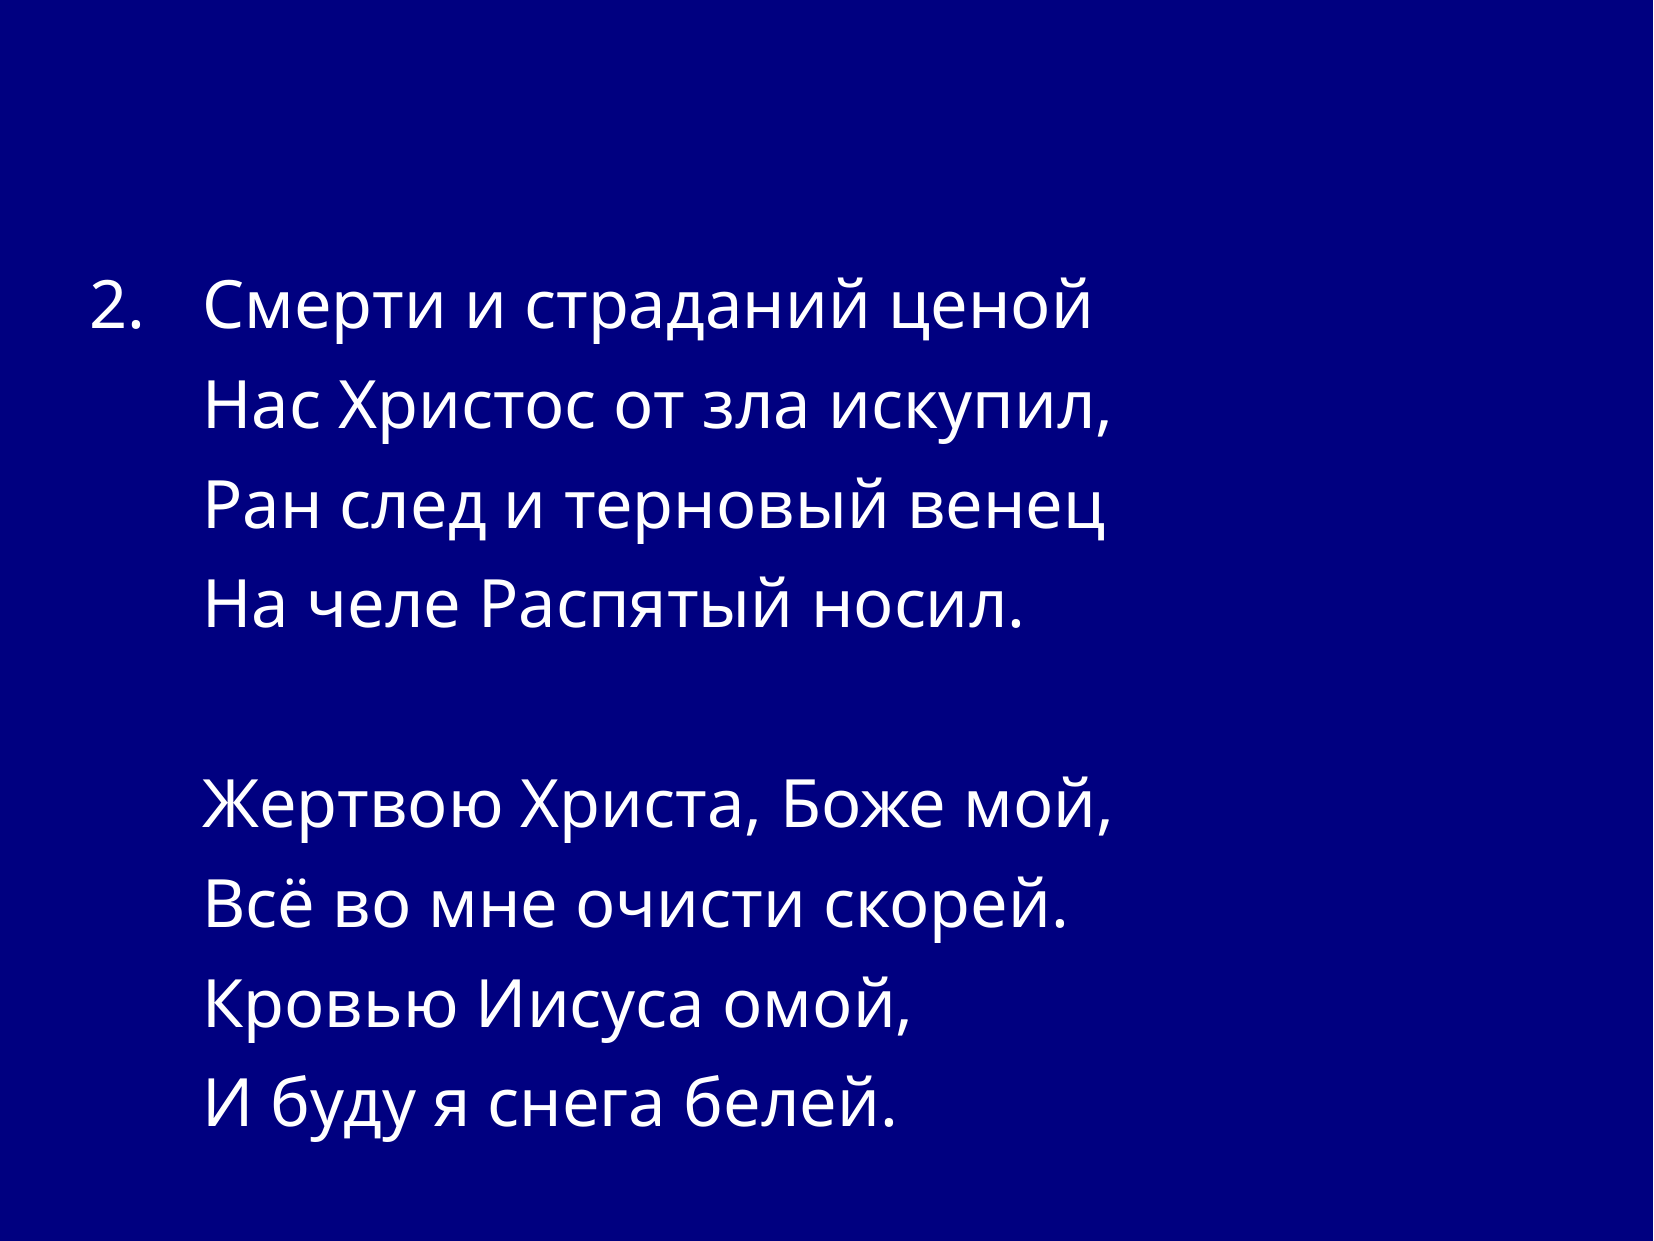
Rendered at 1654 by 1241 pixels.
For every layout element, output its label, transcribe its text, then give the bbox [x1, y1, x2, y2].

text_box 2. Смерти и страданий ценой Нас Христос от зла искупил, Ран след и терновый венец На челе Распятый носил. Жертвою Христа, Боже мой, Всё во мне очисти скорей. Кровью Иисуса омой, И буду я снега белей. [75, 150, 1576, 1163]
